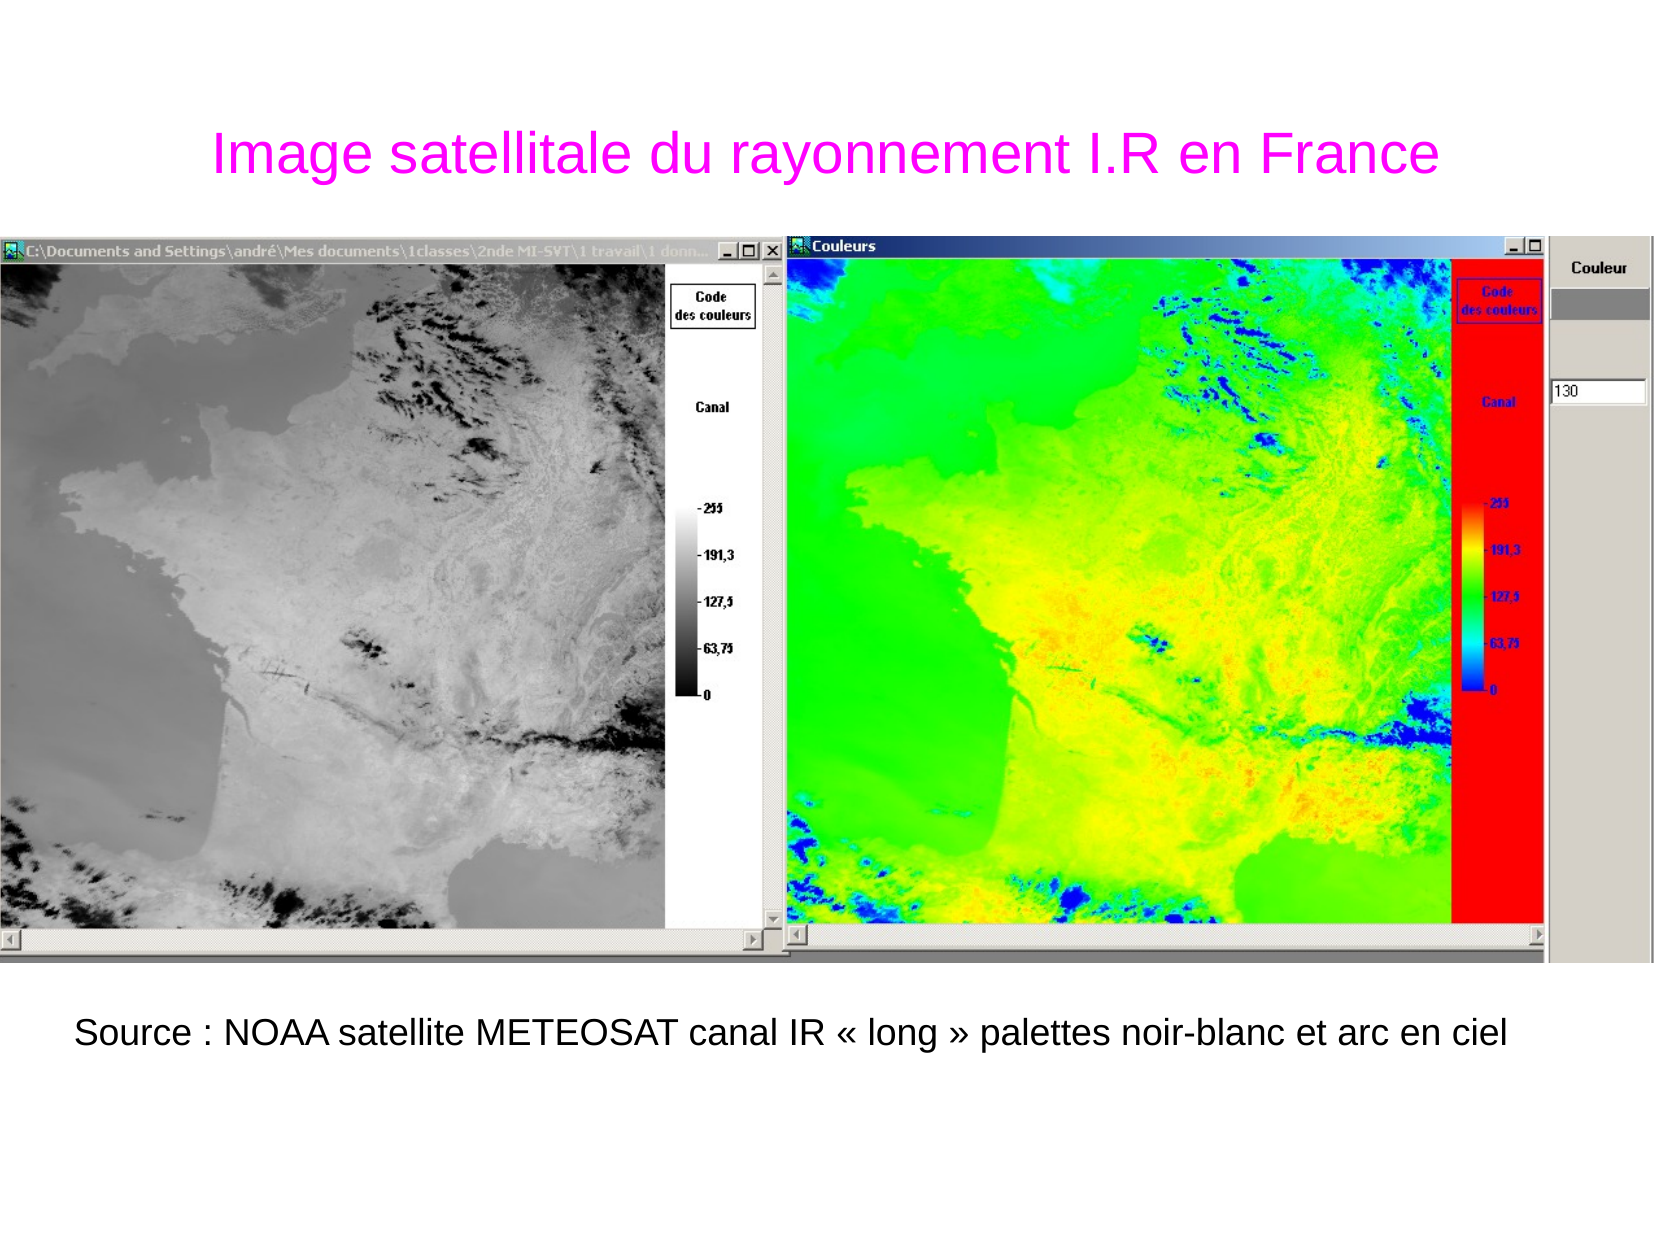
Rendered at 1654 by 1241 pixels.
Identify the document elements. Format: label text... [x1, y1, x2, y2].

text_box Source : NOAA satellite METEOSAT canal IR « long » palettes noir-blanc et arc en ciel [59, 1003, 1595, 1061]
picture [0, 236, 1654, 963]
title Image satellitale du rayonnement I.R en France [82, 49, 1571, 236]
